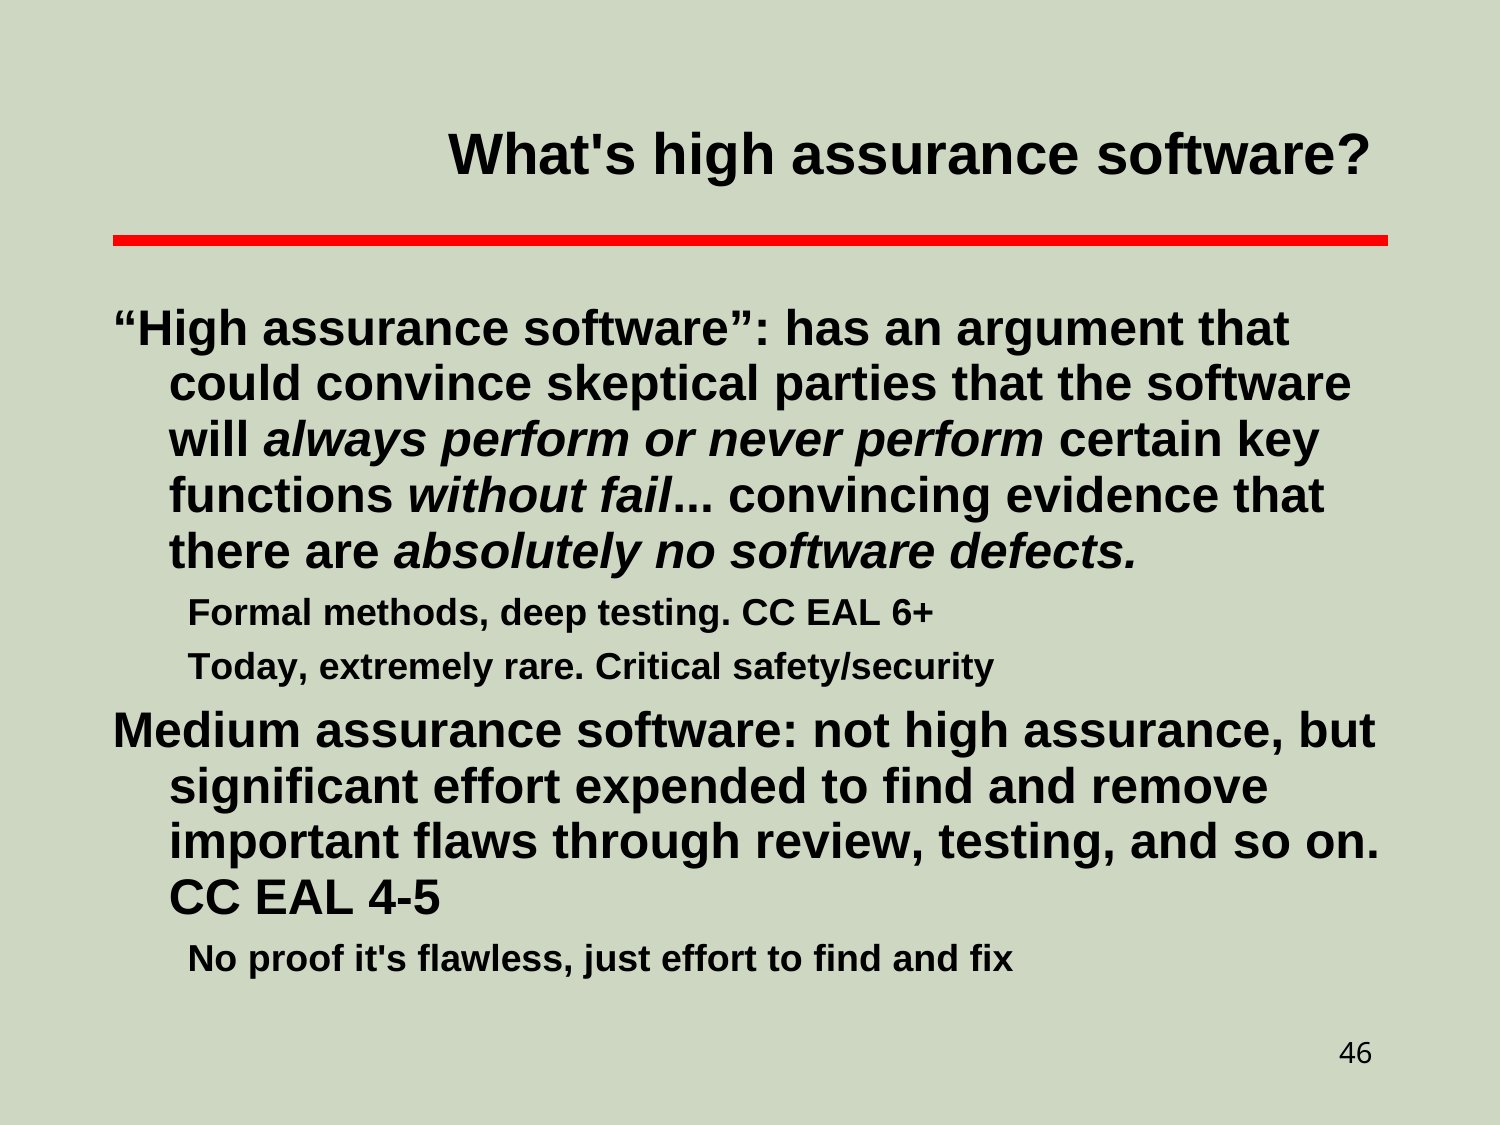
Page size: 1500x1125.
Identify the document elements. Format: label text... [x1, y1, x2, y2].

list “High assurance software”: has an argument that could convince skeptical parties that the software will always perform or never perform certain key functions without fail... convincing evidence that there are absolutely no software defects. Formal methods, deep testing. CC EAL 6+ Today, extremely rare. Critical safety/security Medium assurance software: not high assurance, but significant effort expended to find and remove important flaws through review, testing, and so on. CC EAL 4-5 No proof it's flawless, just effort to find and fix [112, 299, 1388, 1001]
title What's high assurance software? [337, 85, 1388, 224]
